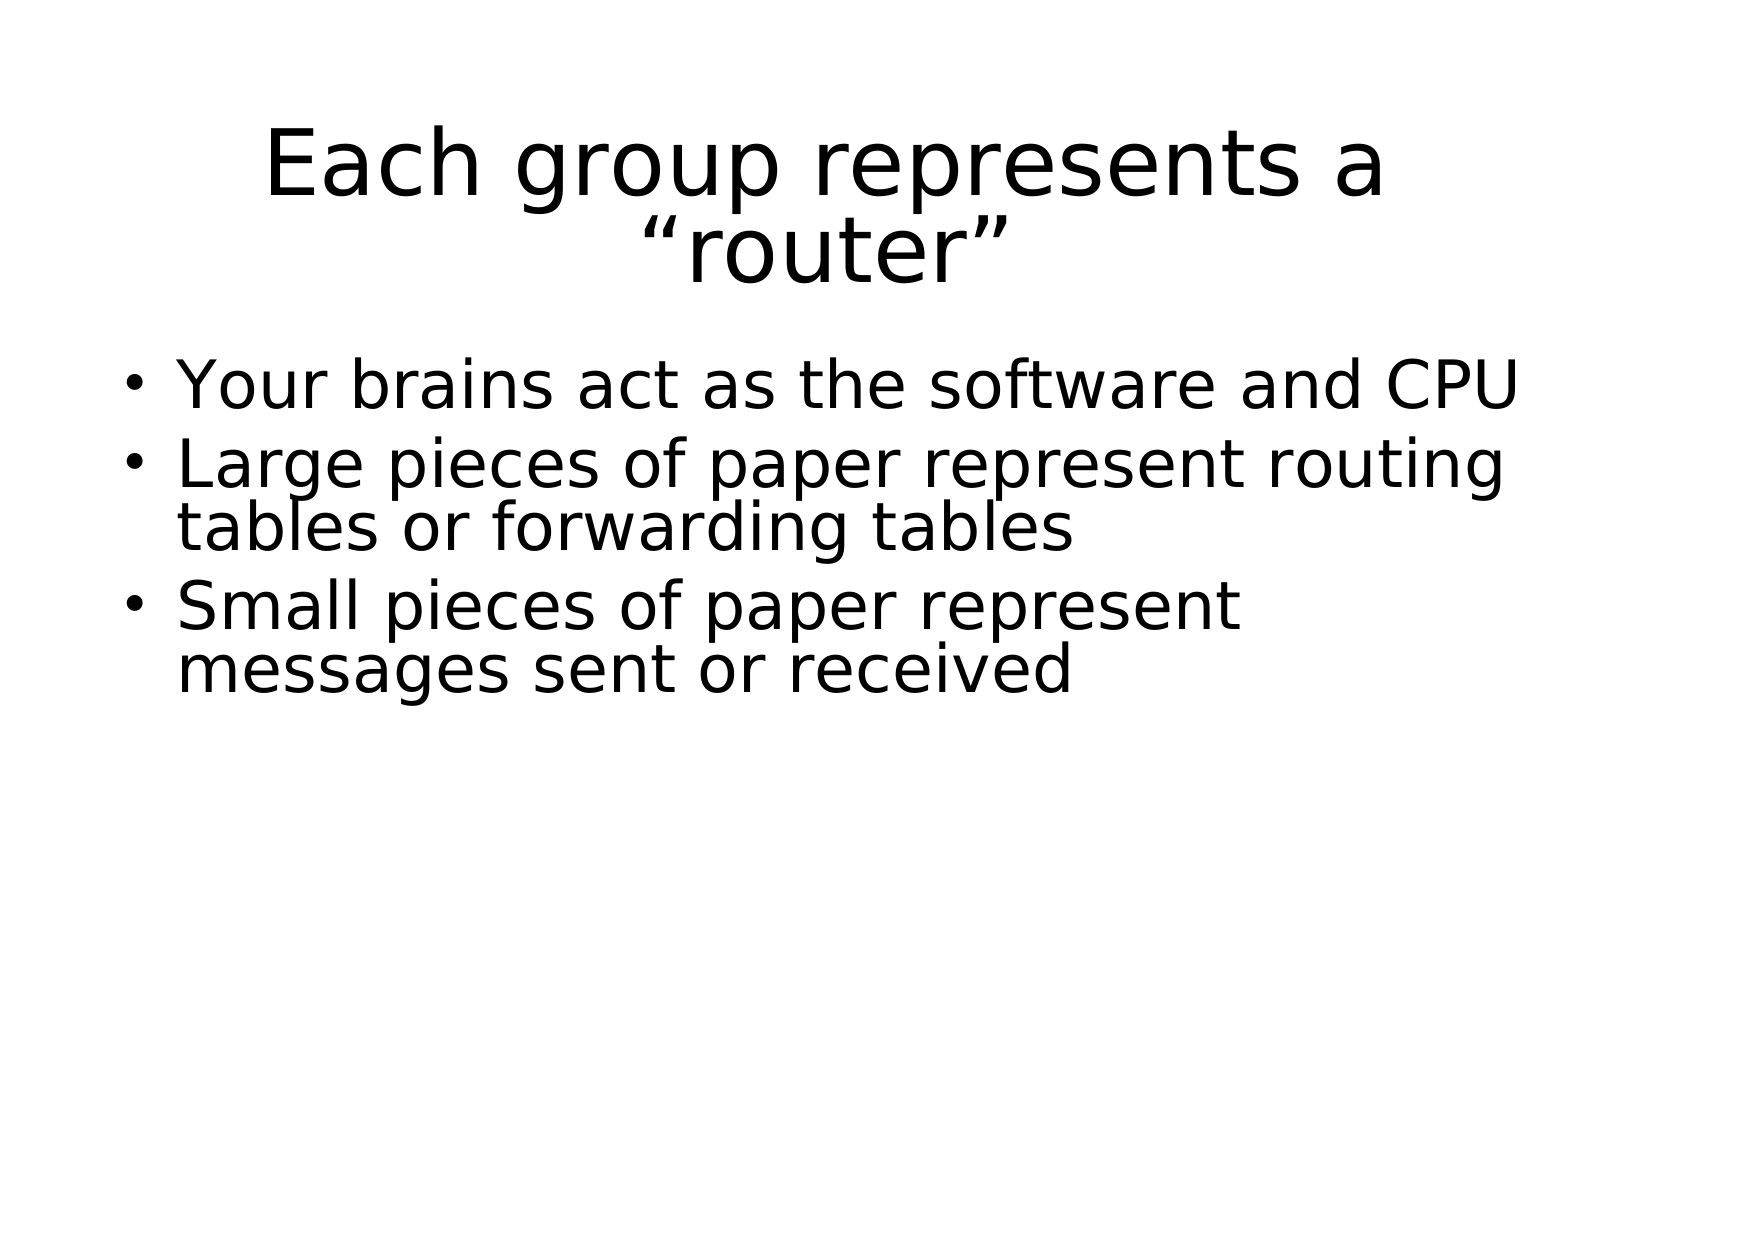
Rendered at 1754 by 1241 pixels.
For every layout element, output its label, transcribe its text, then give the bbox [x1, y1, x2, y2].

title Each group represents a “router” [123, 107, 1529, 319]
list Your brains act as the software and CPU Large pieces of paper represent routing tables or forwarding tables Small pieces of paper represent messages sent or received [123, 357, 1529, 1102]
